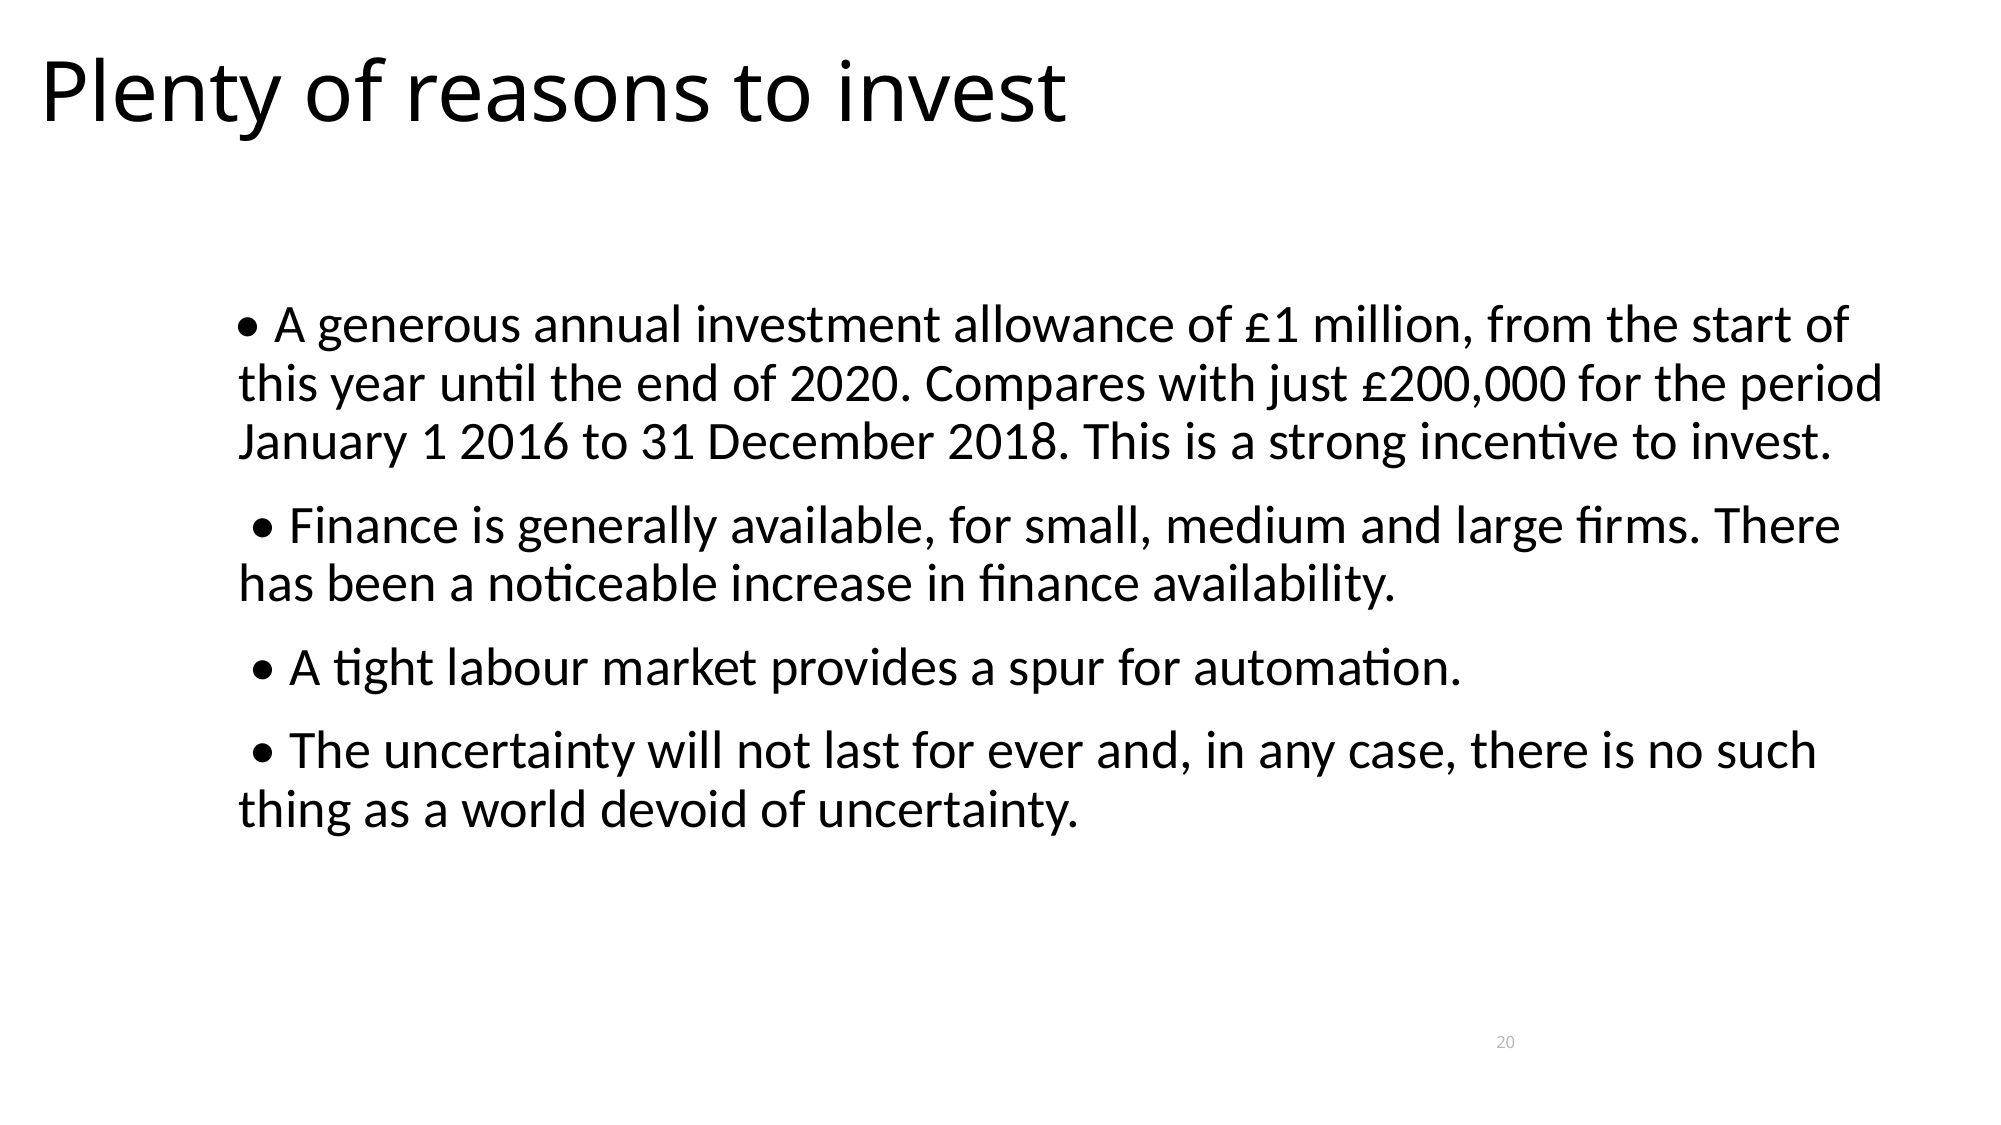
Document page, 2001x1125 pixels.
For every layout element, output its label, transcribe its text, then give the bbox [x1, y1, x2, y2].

text_box [1483, 1025, 1901, 1101]
list • A generous annual investment allowance of £1 million, from the start of this year until the end of 2020. Compares with just £200,000 for the period January 1 2016 to 31 December 2018. This is a strong incentive to invest. • Finance is generally available, for small, medium and large firms. There has been a noticeable increase in finance availability. • A tight labour market provides a spur for automation. • The uncertainty will not last for ever and, in any case, there is no such thing as a world devoid of uncertainty. [148, 214, 1913, 1001]
title Plenty of reasons to invest [24, 24, 1951, 163]
